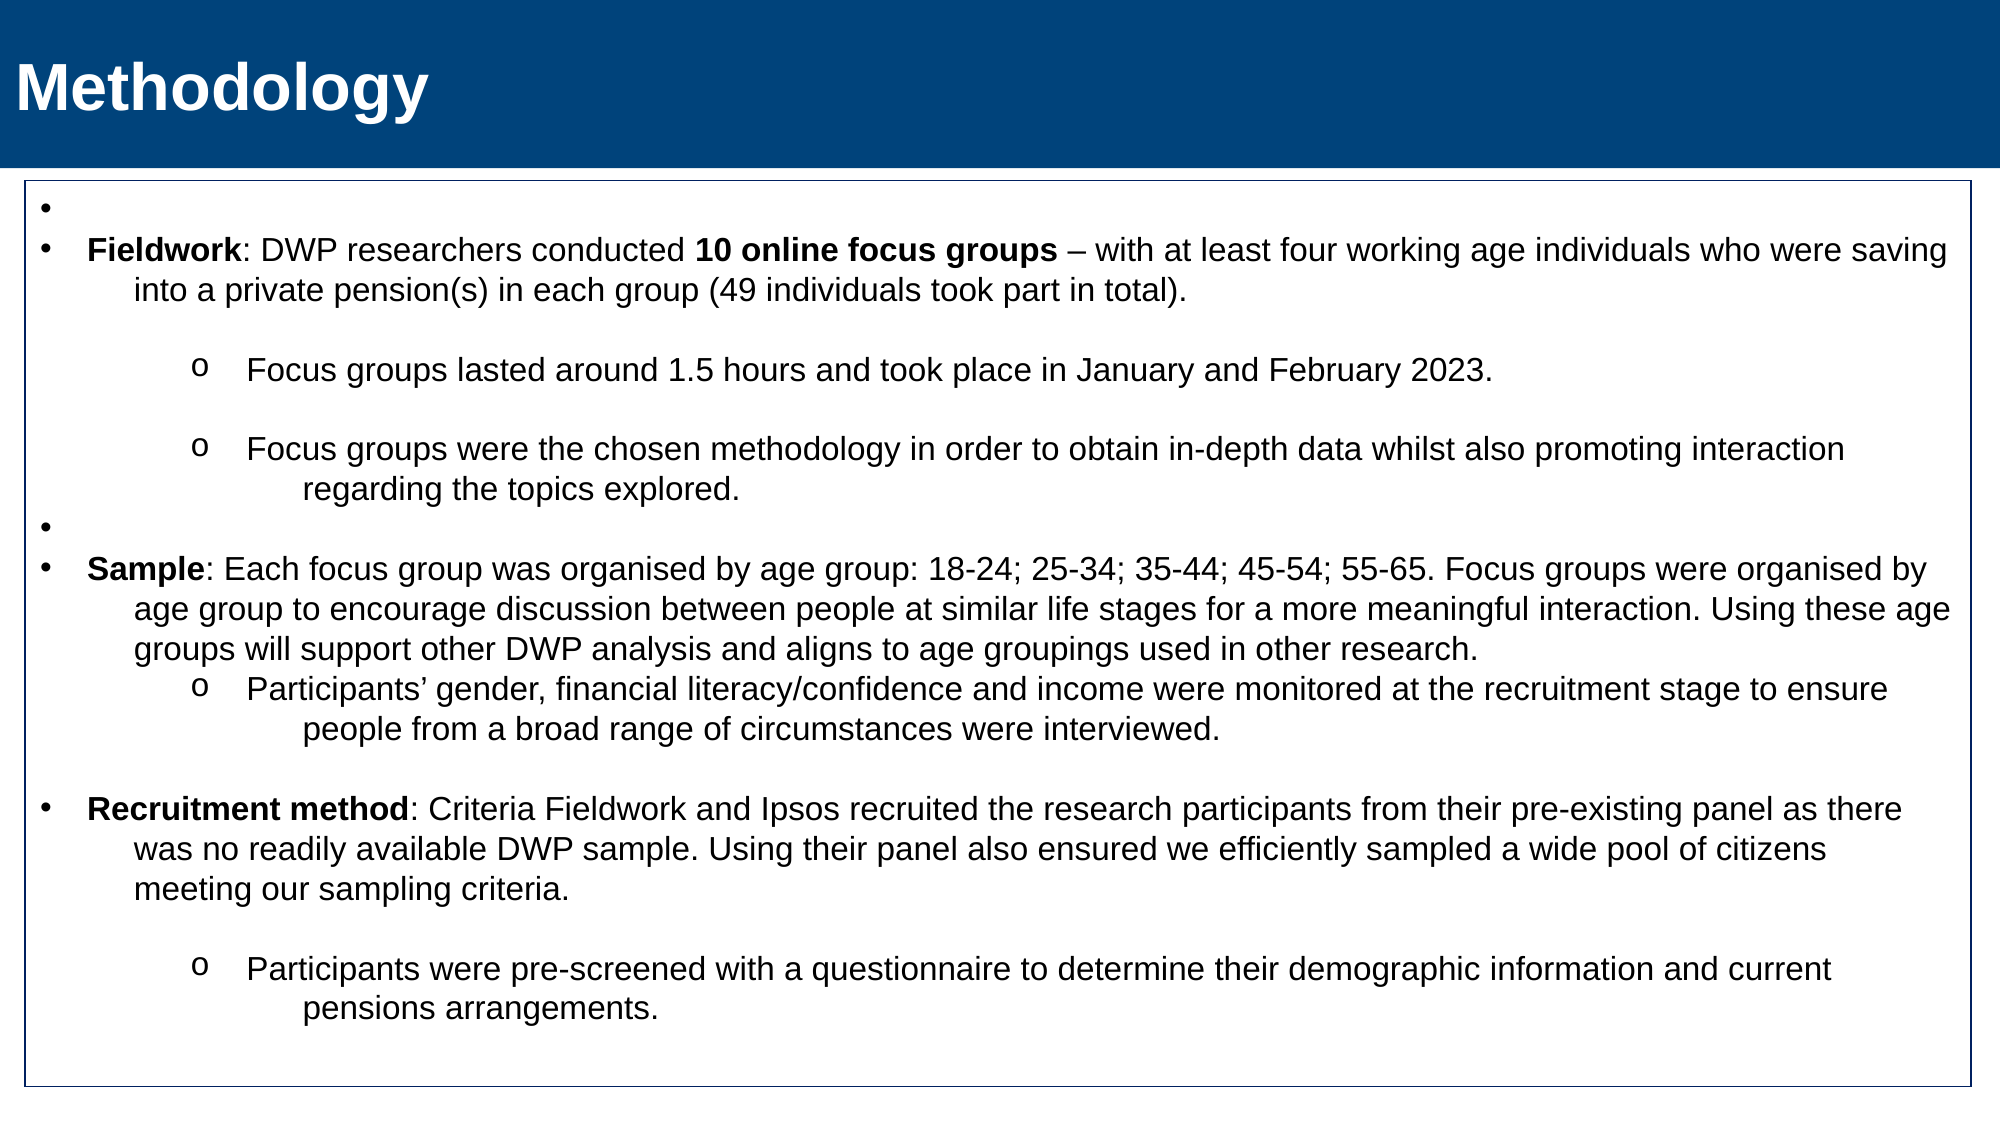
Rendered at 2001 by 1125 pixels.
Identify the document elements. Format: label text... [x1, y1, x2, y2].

text_box Fieldwork: DWP researchers conducted 10 online focus groups – with at least four working age individuals who were saving into a private pension(s) in each group (49 individuals took part in total). Focus groups lasted around 1.5 hours and took place in January and February 2023. Focus groups were the chosen methodology in order to obtain in-depth data whilst also promoting interaction regarding the topics explored. Sample: Each focus group was organised by age group: 18-24; 25-34; 35-44; 45-54; 55-65. Focus groups were organised by age group to encourage discussion between people at similar life stages for a more meaningful interaction. Using these age groups will support other DWP analysis and aligns to age groupings used in other research. Participants’ gender, financial literacy/confidence and income were monitored at the recruitment stage to ensure people from a broad range of circumstances were interviewed. Recruitment method: Criteria Fieldwork and Ipsos recruited the research participants from their pre-existing panel as there was no readily available DWP sample. Using their panel also ensured we efficiently sampled a wide pool of citizens meeting our sampling criteria. Participants were pre-screened with a questionnaire to determine their demographic information and current pensions arrangements. [25, 180, 1971, 1087]
title Methodology [0, 0, 2000, 169]
